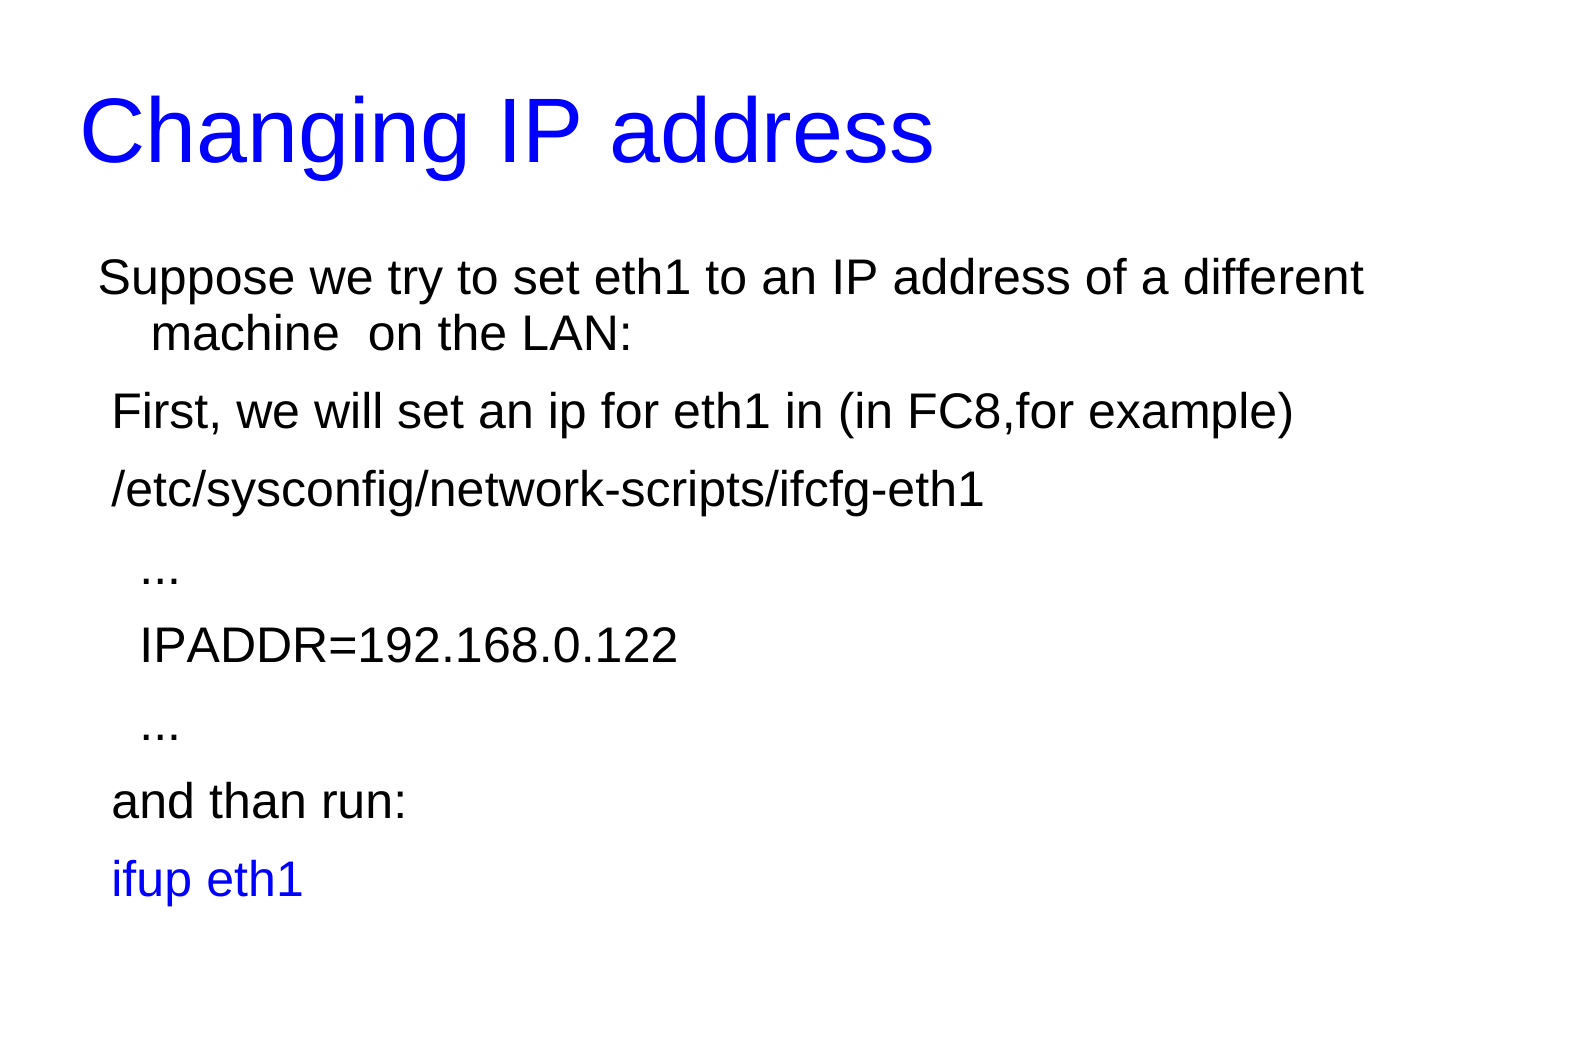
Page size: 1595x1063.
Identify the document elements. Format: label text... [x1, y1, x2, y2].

list Suppose we try to set eth1 to an IP address of a different machine on the LAN: First, we will set an ip for eth1 in (in FC8,for example) /etc/sysconfig/network-scripts/ifcfg-eth1 ... IPADDR=192.168.0.122 ... and than run: ifup eth1 [79, 248, 1515, 962]
title Changing IP address [79, 49, 1515, 213]
